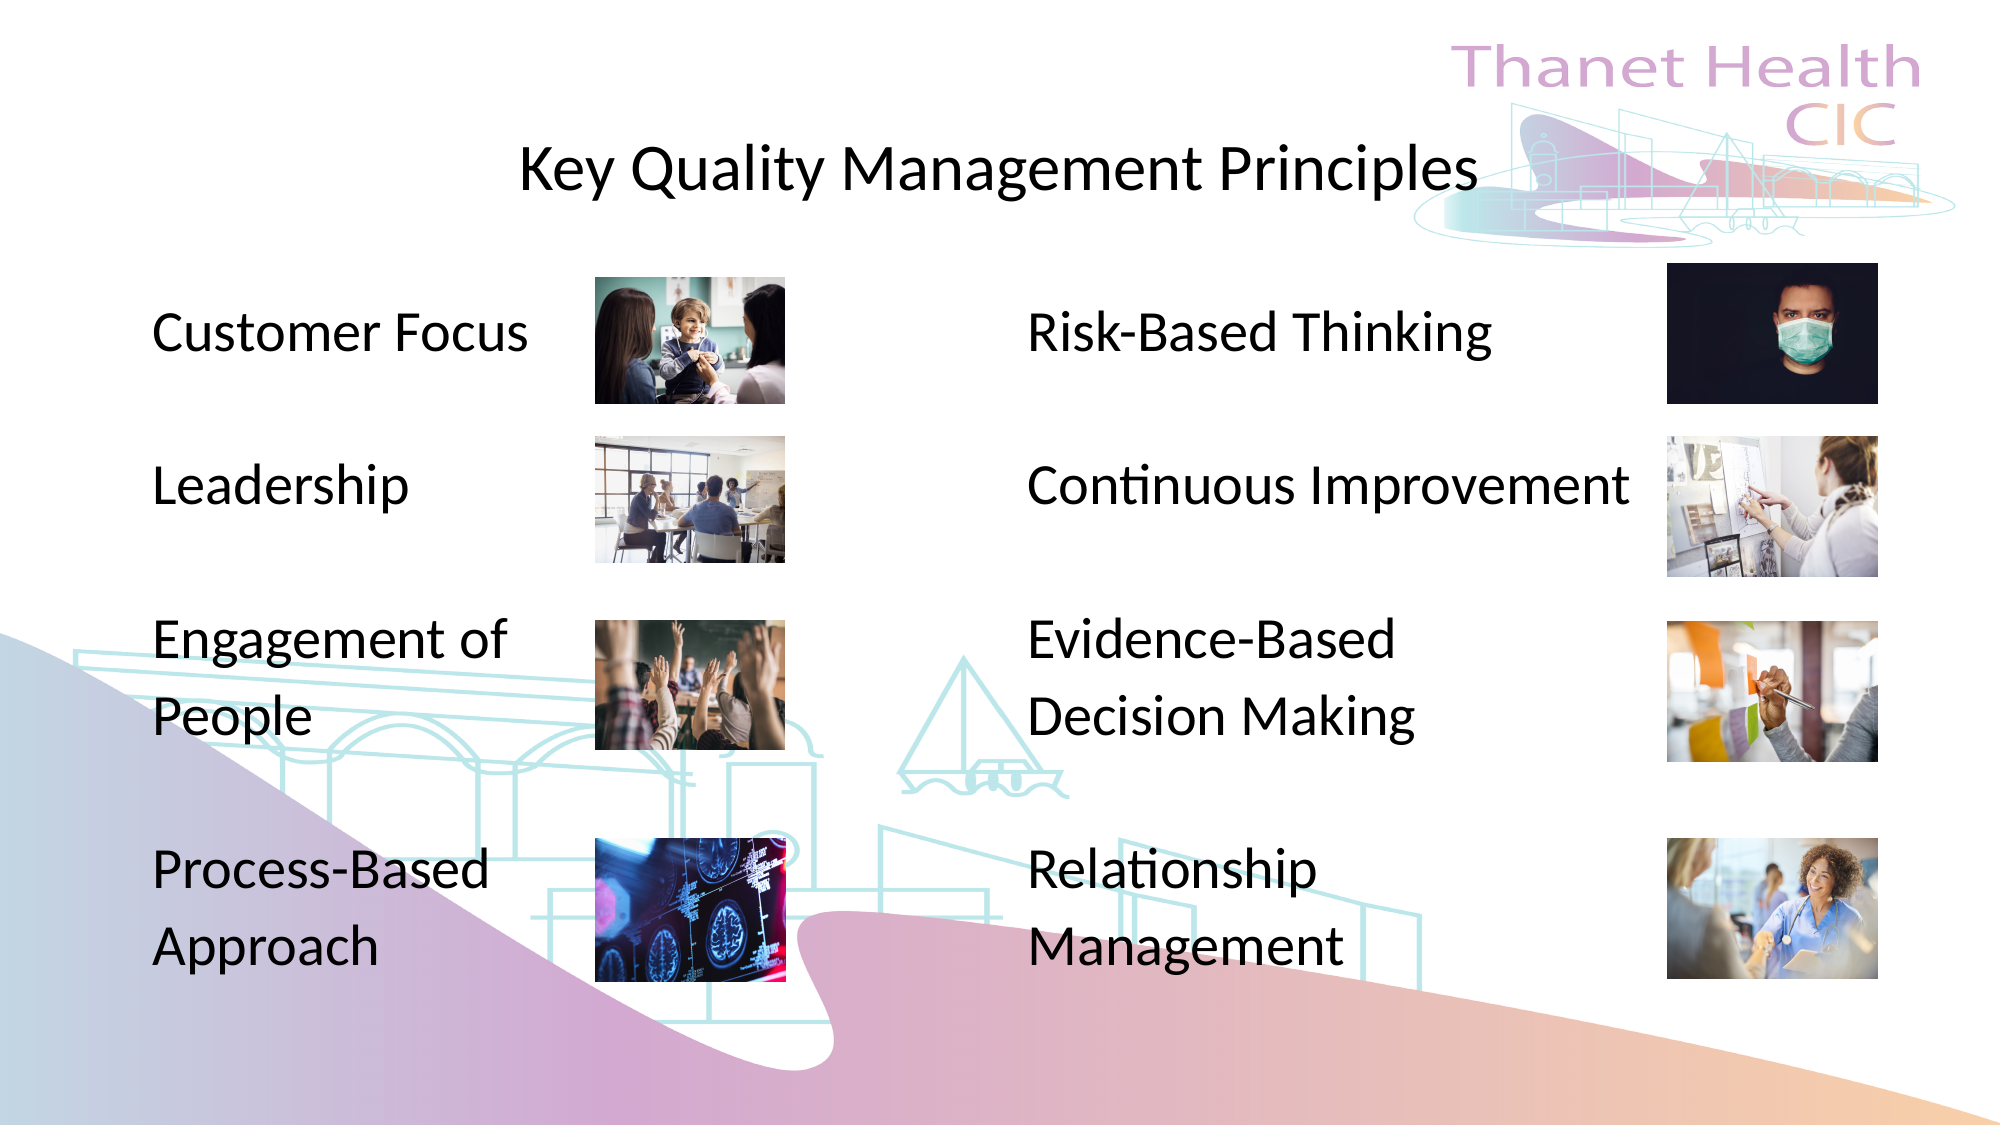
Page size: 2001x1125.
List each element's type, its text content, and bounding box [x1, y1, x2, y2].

picture [595, 277, 785, 404]
picture [595, 620, 785, 750]
picture [1667, 436, 1878, 577]
picture [595, 436, 785, 563]
picture [595, 838, 786, 982]
picture [1667, 263, 1878, 404]
list Customer Focus Leadership Engagement of People Process-Based Approach [137, 299, 960, 1014]
picture [1667, 621, 1878, 762]
picture [1667, 838, 1878, 979]
title Key Quality Management Principles [137, 59, 1863, 278]
list Risk-Based Thinking Continuous Improvement Evidence-Based Decision Making Relationship Management [1012, 299, 1863, 1014]
